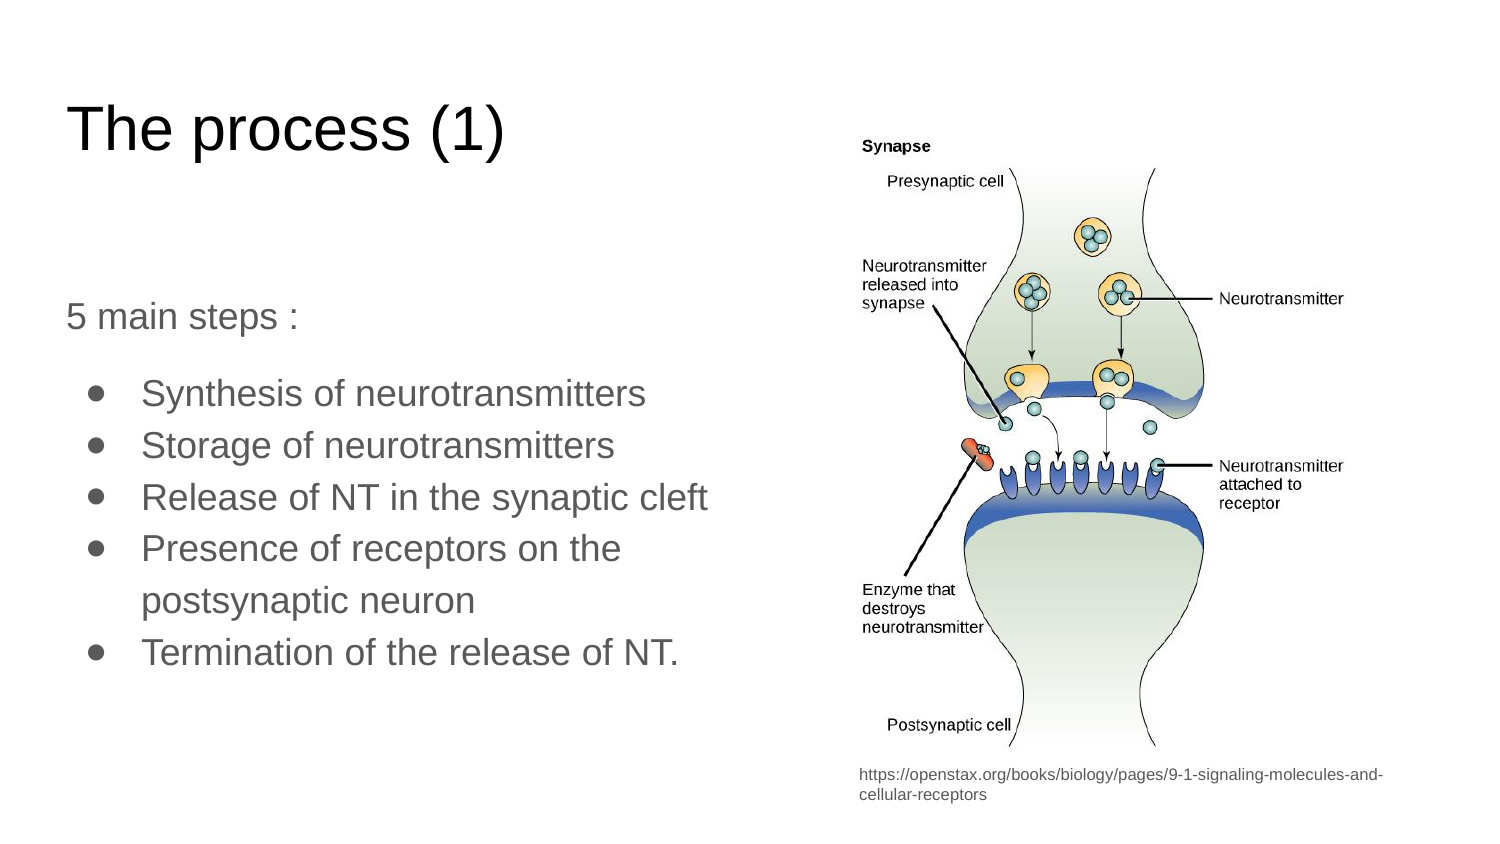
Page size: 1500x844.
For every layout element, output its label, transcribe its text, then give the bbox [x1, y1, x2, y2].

list 5 main steps : Synthesis of neurotransmitters Storage of neurotransmitters Release of NT in the synaptic cleft Presence of receptors on the postsynaptic neuron Termination of the release of NT. [51, 270, 743, 700]
title The process (1) [51, 72, 1449, 167]
text_box https://openstax.org/books/biology/pages/9-1-signaling-molecules-and-cellular-receptors [844, 748, 1455, 801]
picture [860, 136, 1345, 749]
